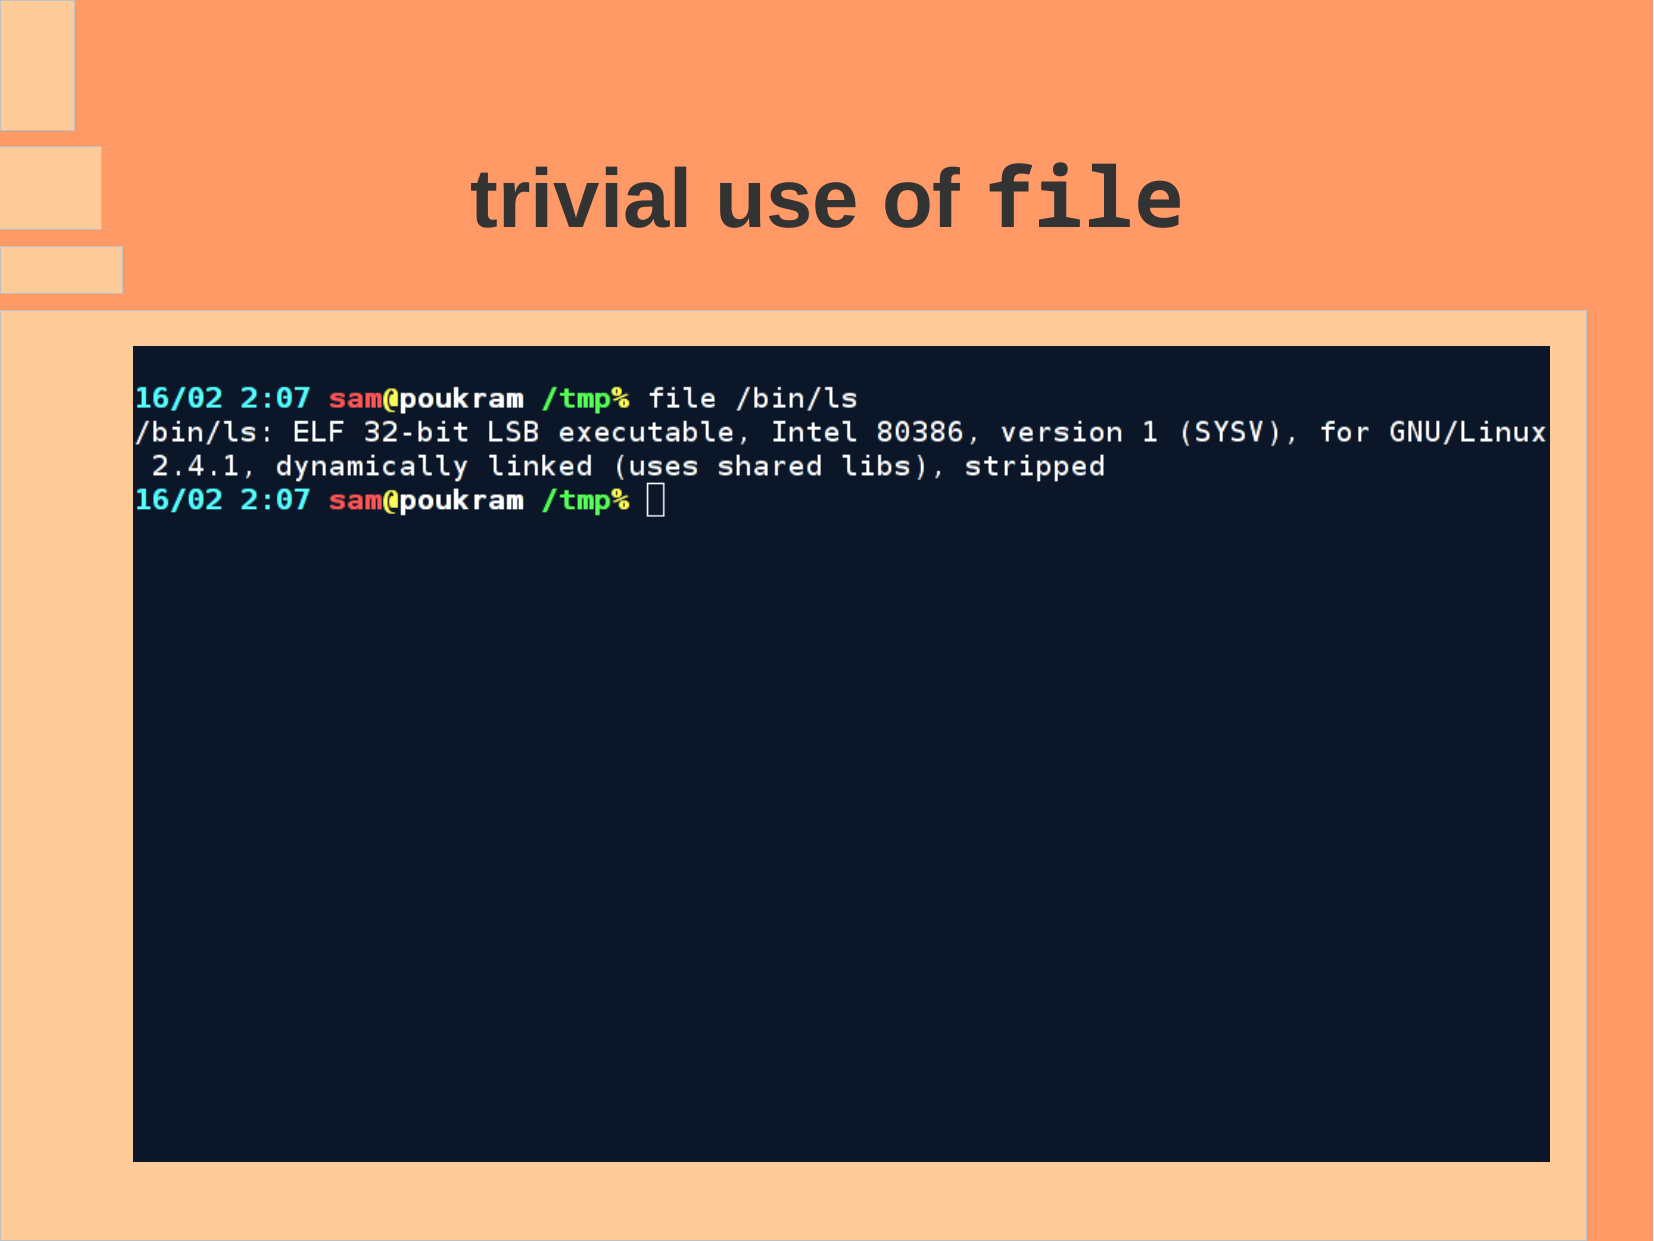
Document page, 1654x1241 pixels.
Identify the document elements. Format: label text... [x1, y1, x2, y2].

picture [133, 346, 1550, 1162]
title trivial use of file [121, 91, 1534, 299]
